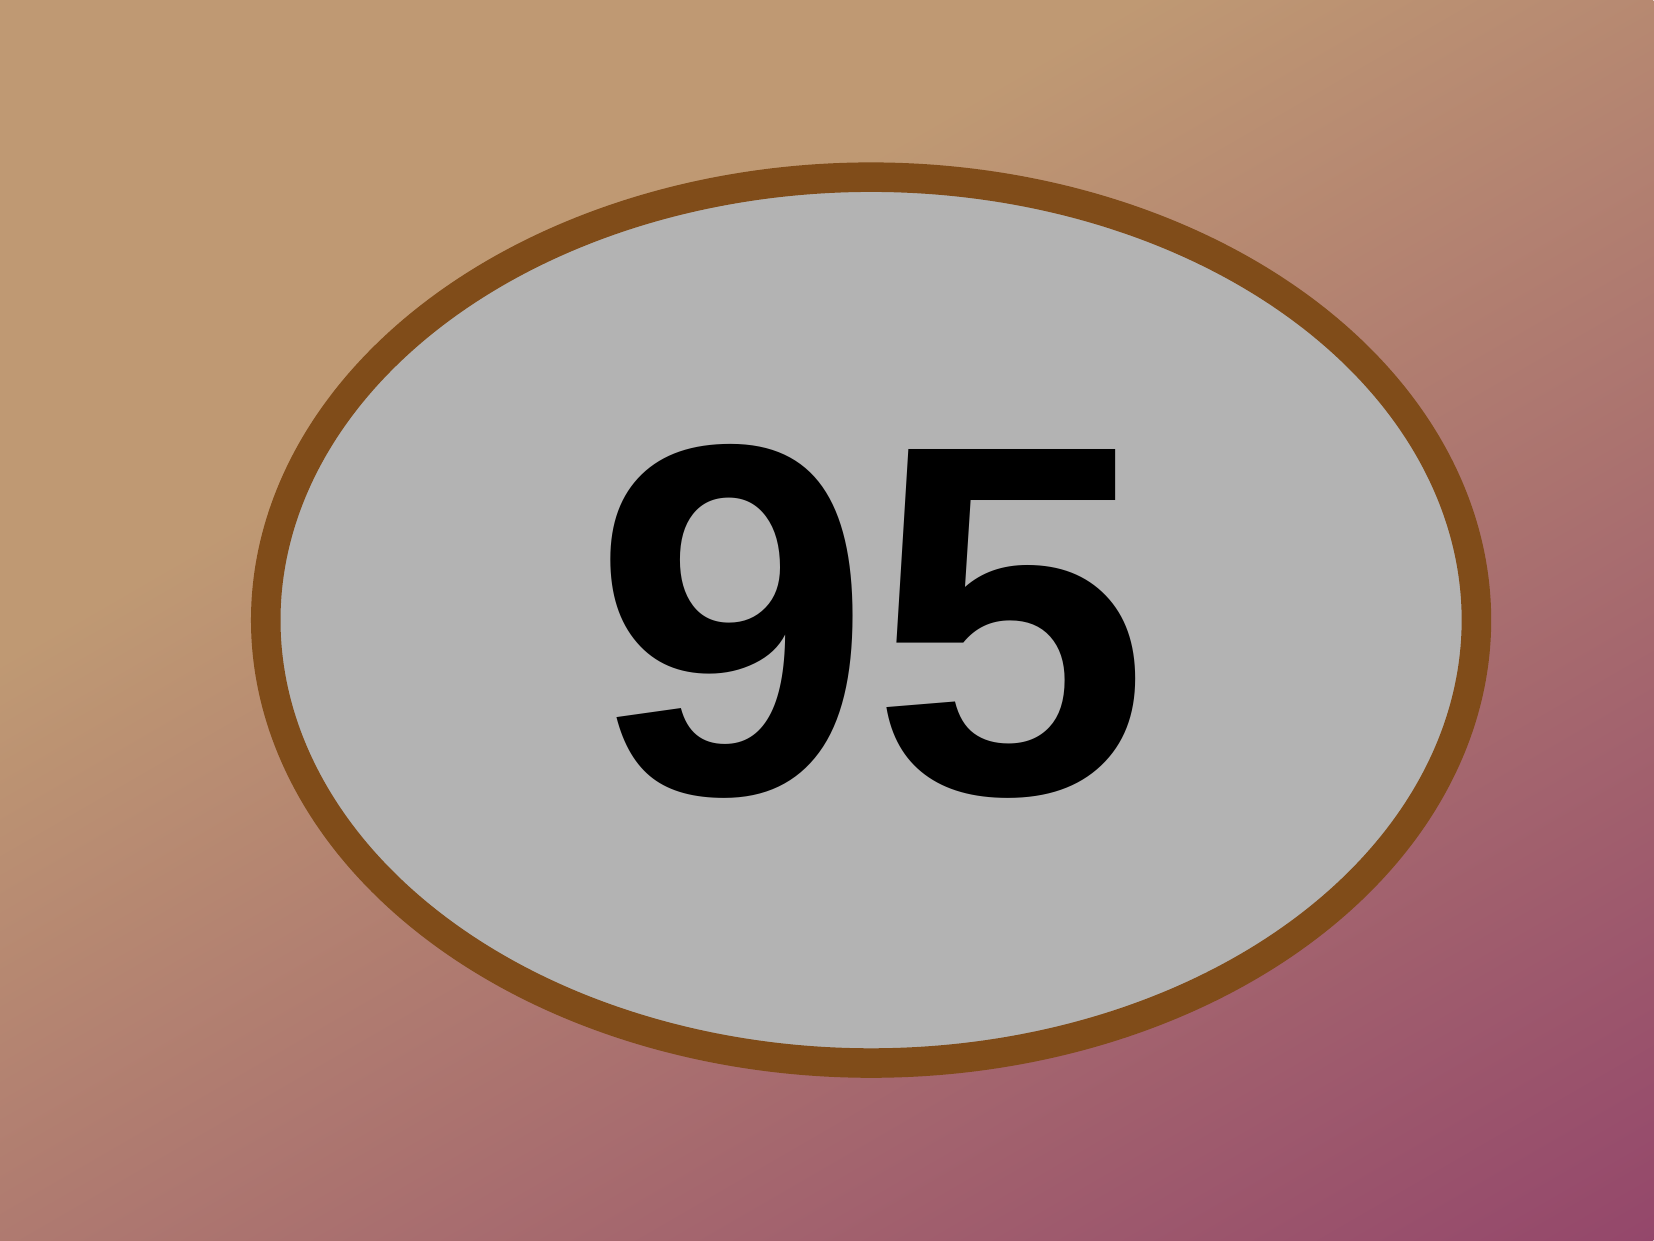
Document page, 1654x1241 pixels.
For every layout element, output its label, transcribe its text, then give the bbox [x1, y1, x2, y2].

text_box 95 [265, 177, 1477, 1064]
